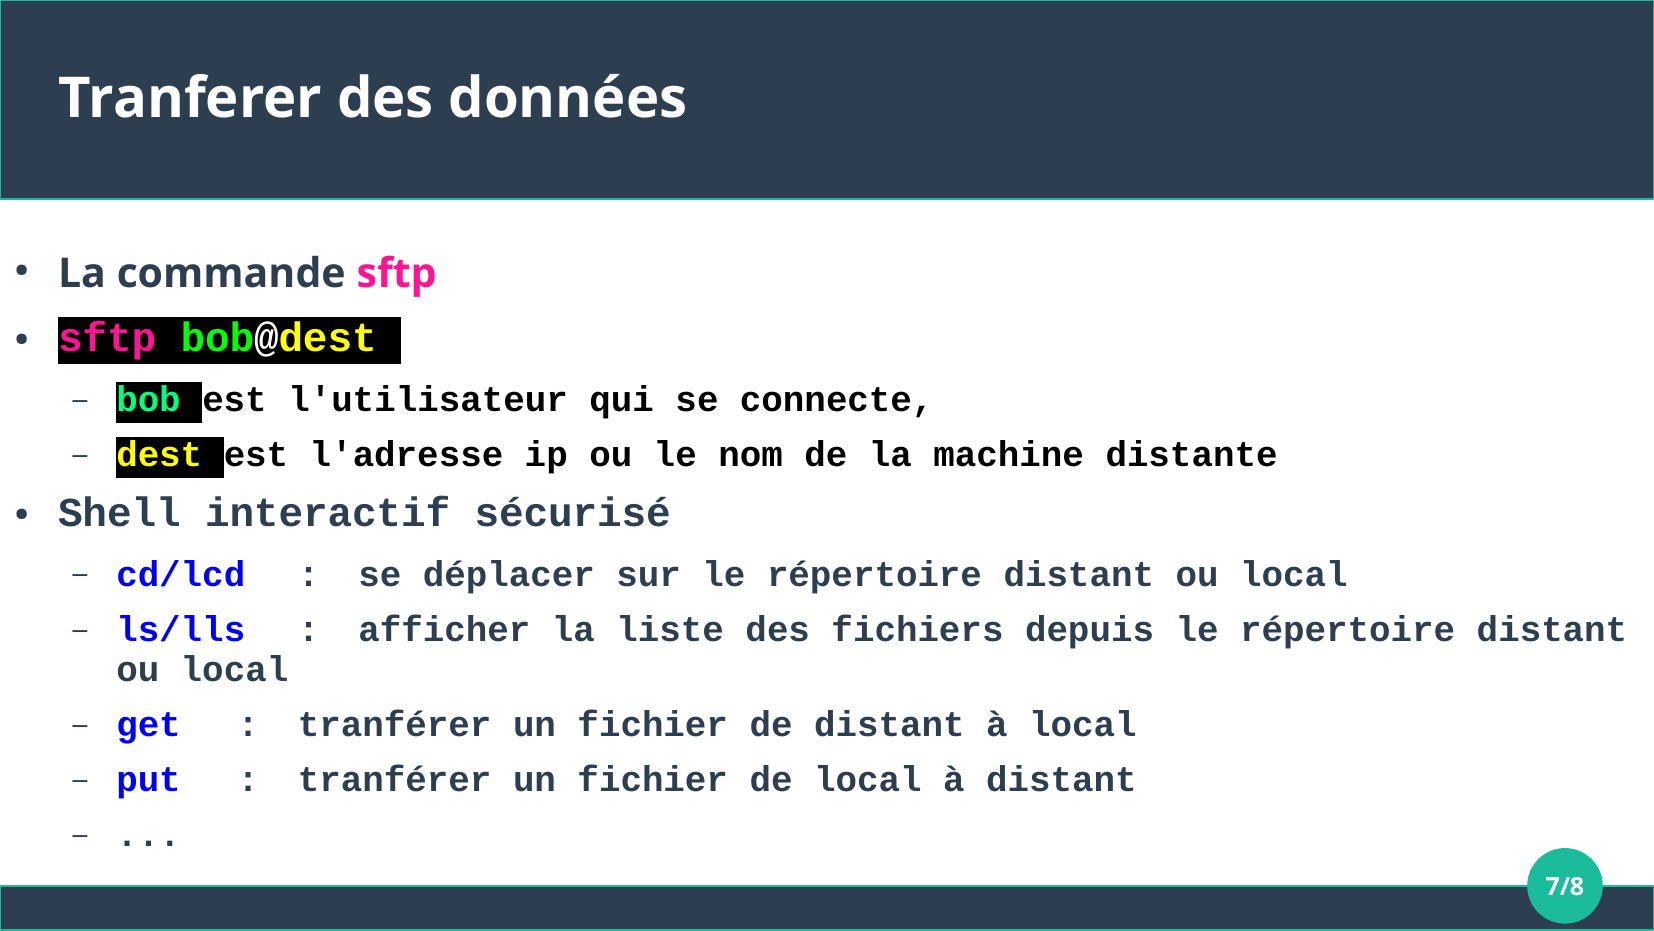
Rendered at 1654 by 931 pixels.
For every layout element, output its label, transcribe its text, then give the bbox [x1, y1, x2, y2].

list La commande sftp sftp bob@dest bob est l'utilisateur qui se connecte, dest est l'adresse ip ou le nom de la machine distante Shell interactif sécurisé cd/lcd : se déplacer sur le répertoire distant ou local ls/lls : afficher la liste des fichiers depuis le répertoire distant ou local get : tranférer un fichier de distant à local put : tranférer un fichier de local à distant ... [0, 243, 1654, 864]
title Tranferer des données [59, 37, 1595, 155]
